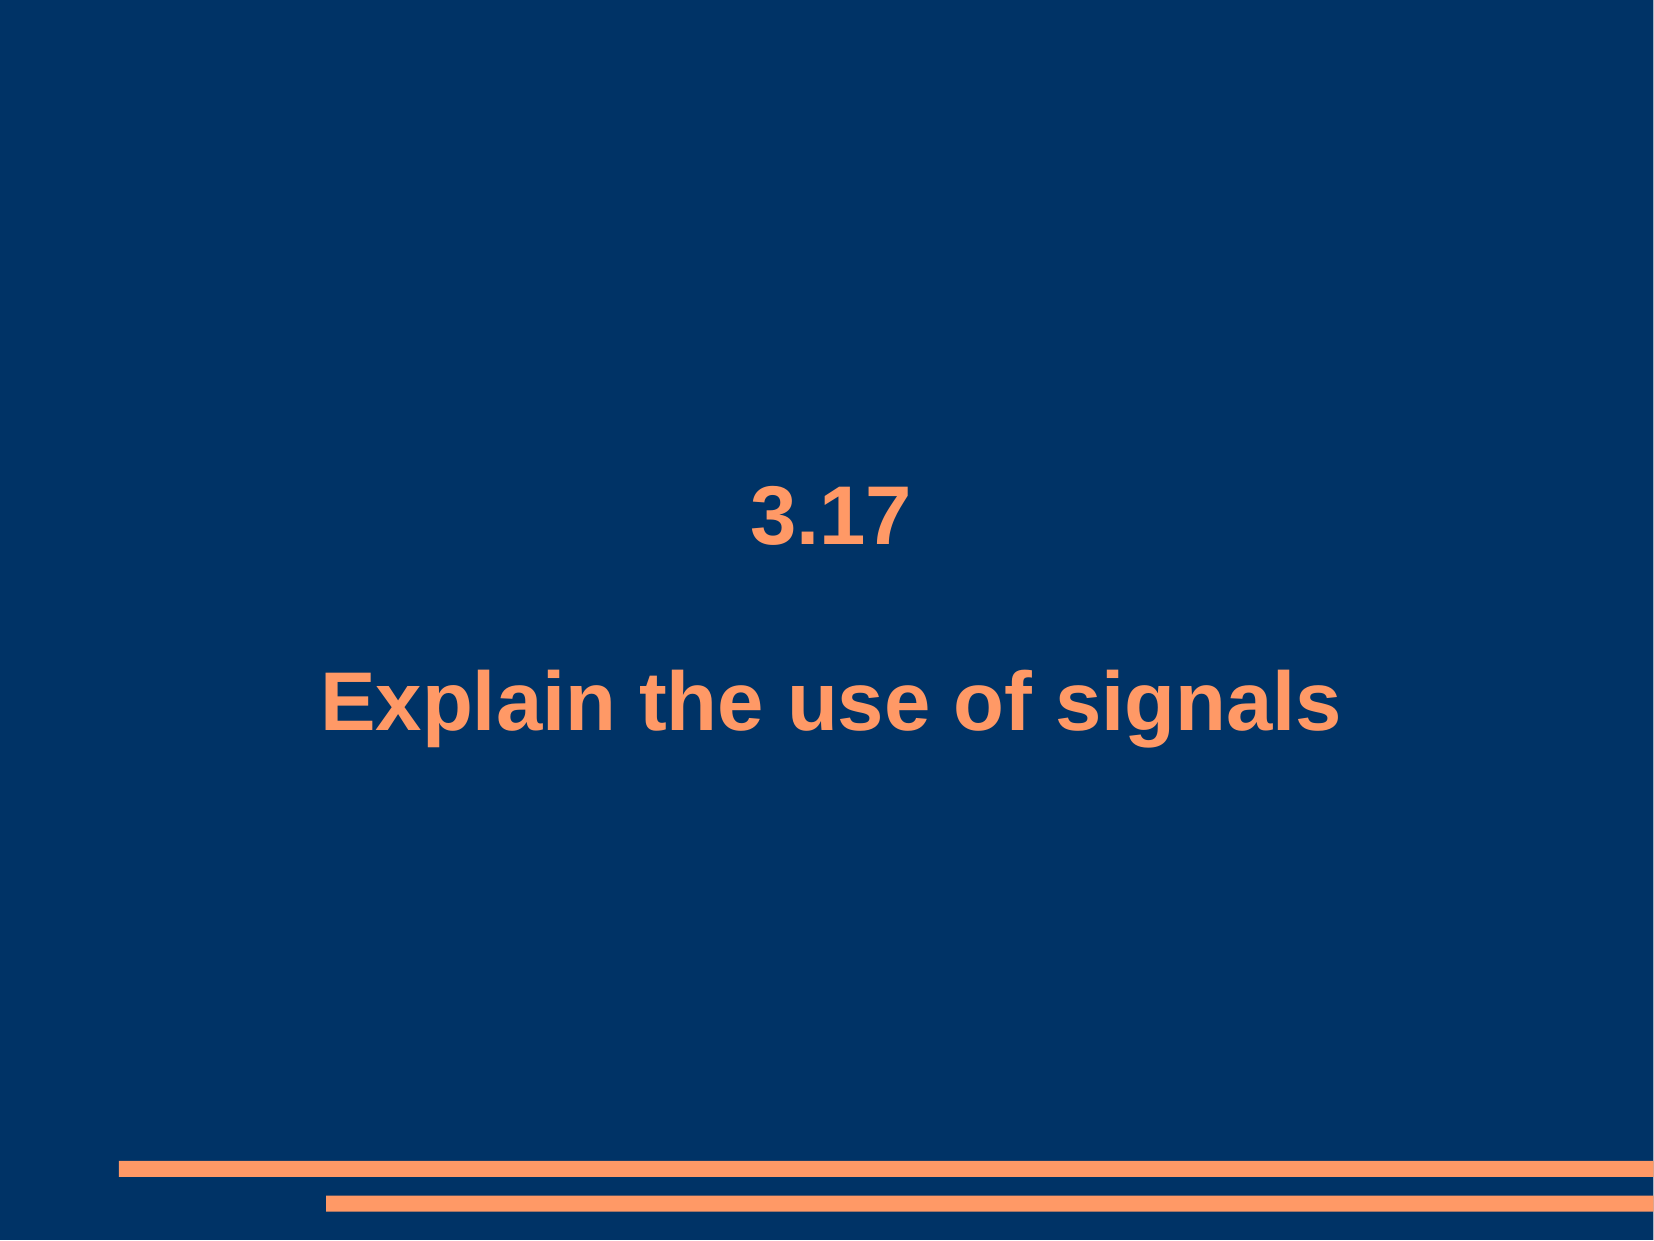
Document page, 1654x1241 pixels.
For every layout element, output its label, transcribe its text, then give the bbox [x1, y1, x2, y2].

title 3.17 Explain the use of signals [125, 463, 1538, 755]
